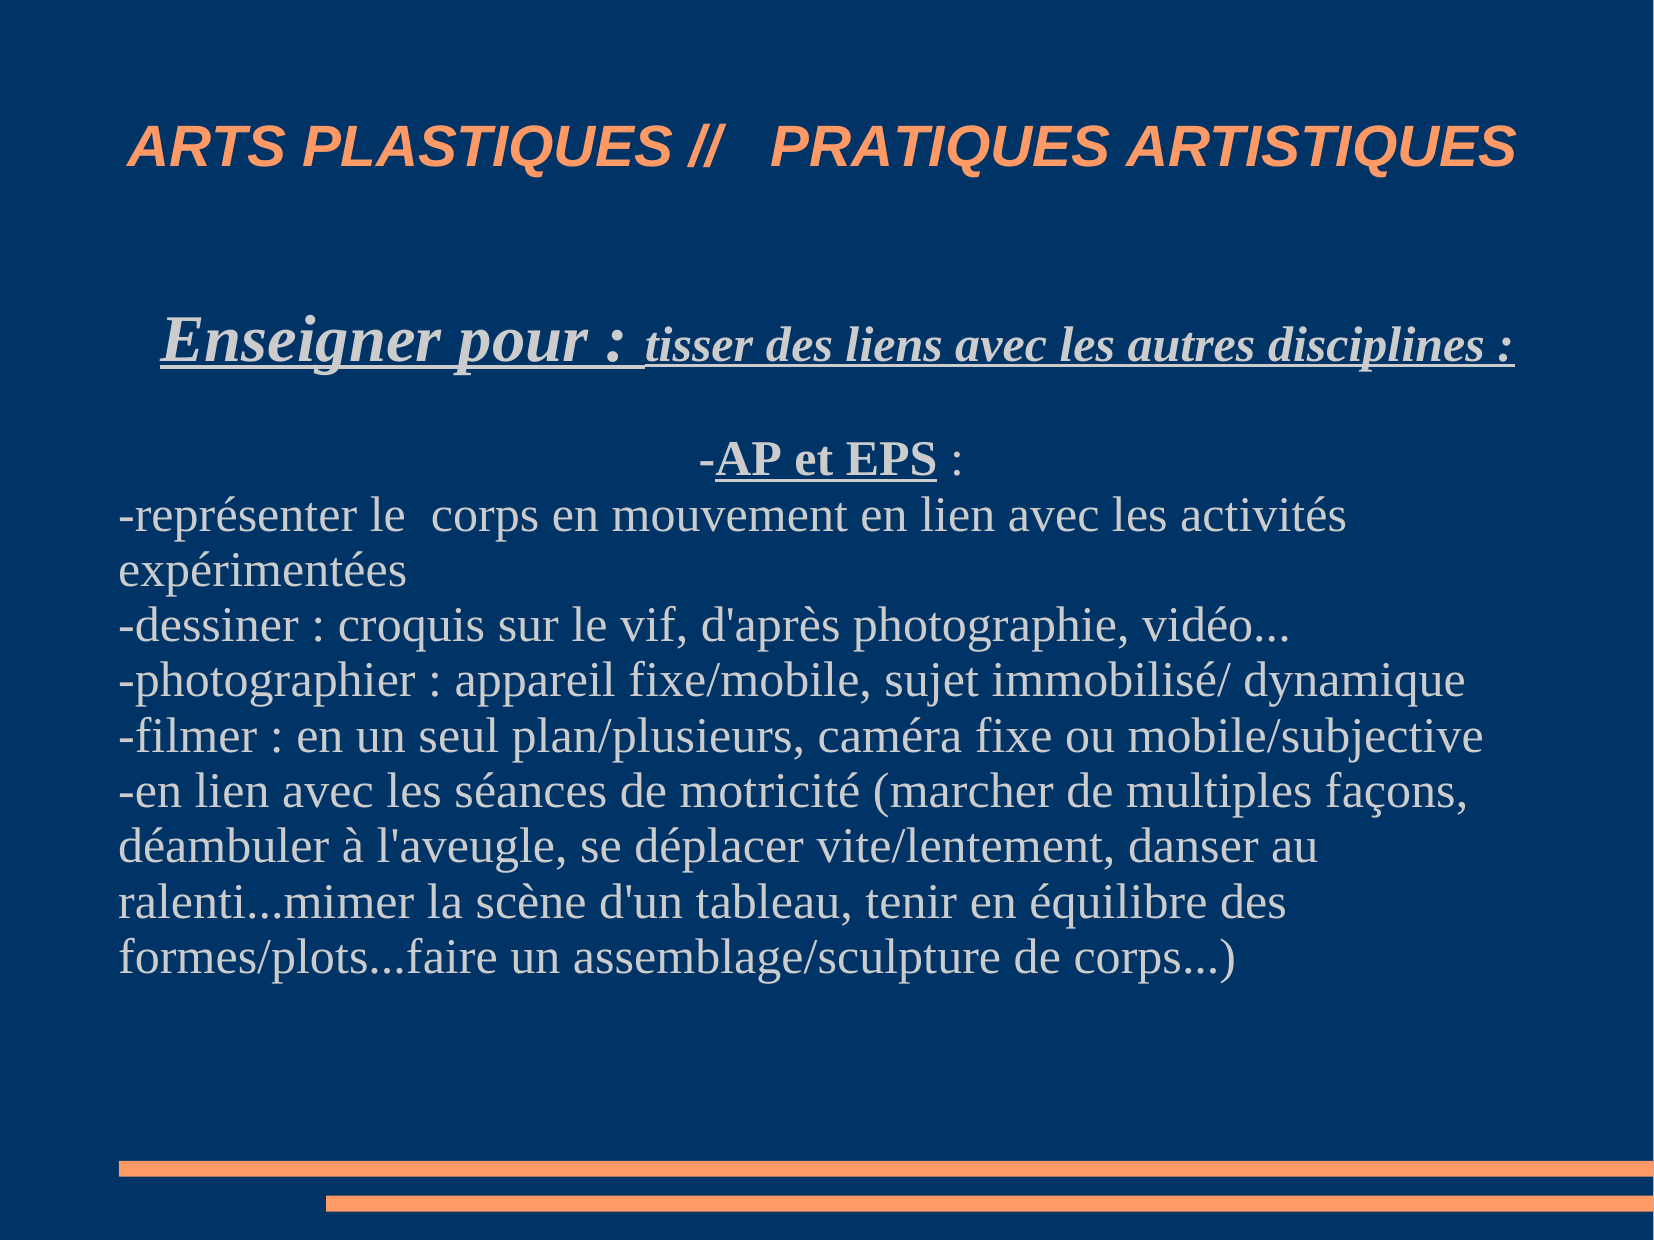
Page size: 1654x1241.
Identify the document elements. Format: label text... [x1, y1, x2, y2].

subtitle Enseigner pour : tisser des liens avec les autres disciplines : -AP et EPS : -représenter le corps en mouvement en lien avec les activités expérimentées -dessiner : croquis sur le vif, d'après photographie, vidéo... -photographier : appareil fixe/mobile, sujet immobilisé/ dynamique -filmer : en un seul plan/plusieurs, caméra fixe ou mobile/subjective -en lien avec les séances de motricité (marcher de multiples façons, déambuler à l'aveugle, se déplacer vite/lentement, danser au ralenti...mimer la scène d'un tableau, tenir en équilibre des formes/plots...faire un assemblage/sculpture de corps...) [118, 265, 1558, 1076]
title ARTS PLASTIQUES // PRATIQUES ARTISTIQUES [123, 112, 1536, 237]
